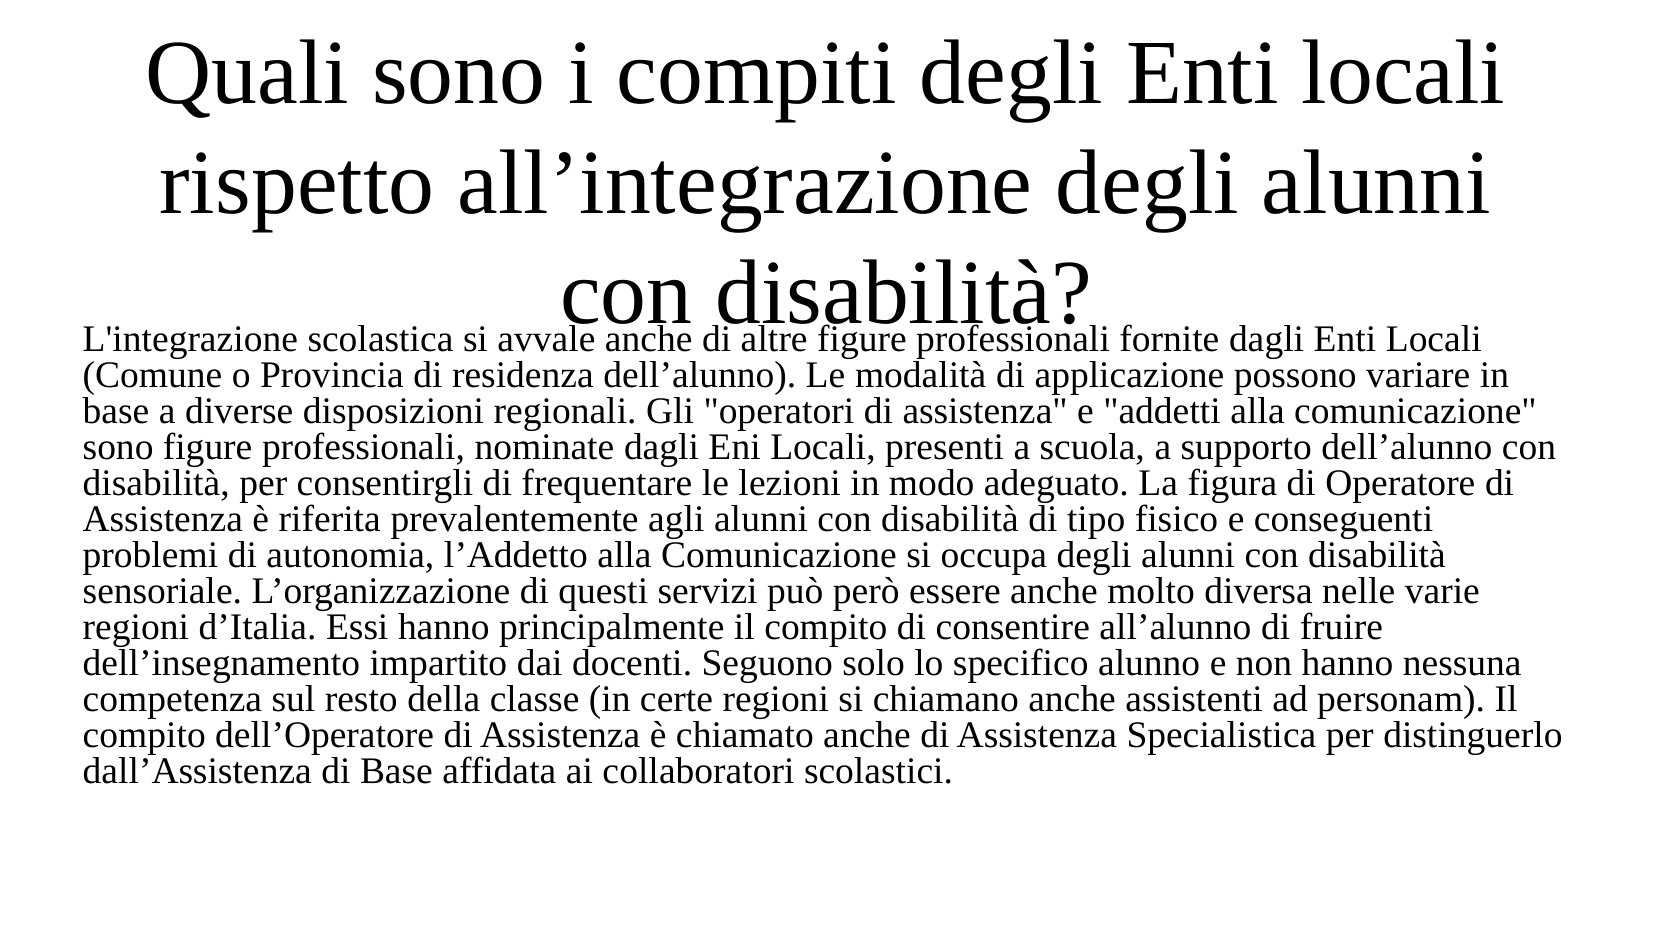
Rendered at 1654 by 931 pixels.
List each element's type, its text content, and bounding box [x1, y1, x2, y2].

title Quali sono i compiti degli Enti locali rispetto all’integrazione degli alunni con disabilità? [82, 11, 1571, 317]
list L'integrazione scolastica si avvale anche di altre figure professionali fornite dagli Enti Locali (Comune o Provincia di residenza dell’alunno). Le modalità di applicazione possono variare in base a diverse disposizioni regionali. Gli "operatori di assistenza" e "addetti alla comunicazione" sono figure professionali, nominate dagli Eni Locali, presenti a scuola, a supporto dell’alunno con disabilità, per consentirgli di frequentare le lezioni in modo adeguato. La figura di Operatore di Assistenza è riferita prevalentemente agli alunni con disabilità di tipo fisico e conseguenti problemi di autonomia, l’Addetto alla Comunicazione si occupa degli alunni con disabilità sensoriale. L’organizzazione di questi servizi può però essere anche molto diversa nelle varie regioni d’Italia. Essi hanno principalmente il compito di consentire all’alunno di fruire dell’insegnamento impartito dai docenti. Seguono solo lo specifico alunno e non hanno nessuna competenza sul resto della classe (in certe regioni si chiamano anche assistenti ad personam). Il compito dell’Operatore di Assistenza è chiamato anche di Assistenza Specialistica per distinguerlo dall’Assistenza di Base affidata ai collaboratori scolastici. [82, 322, 1571, 863]
